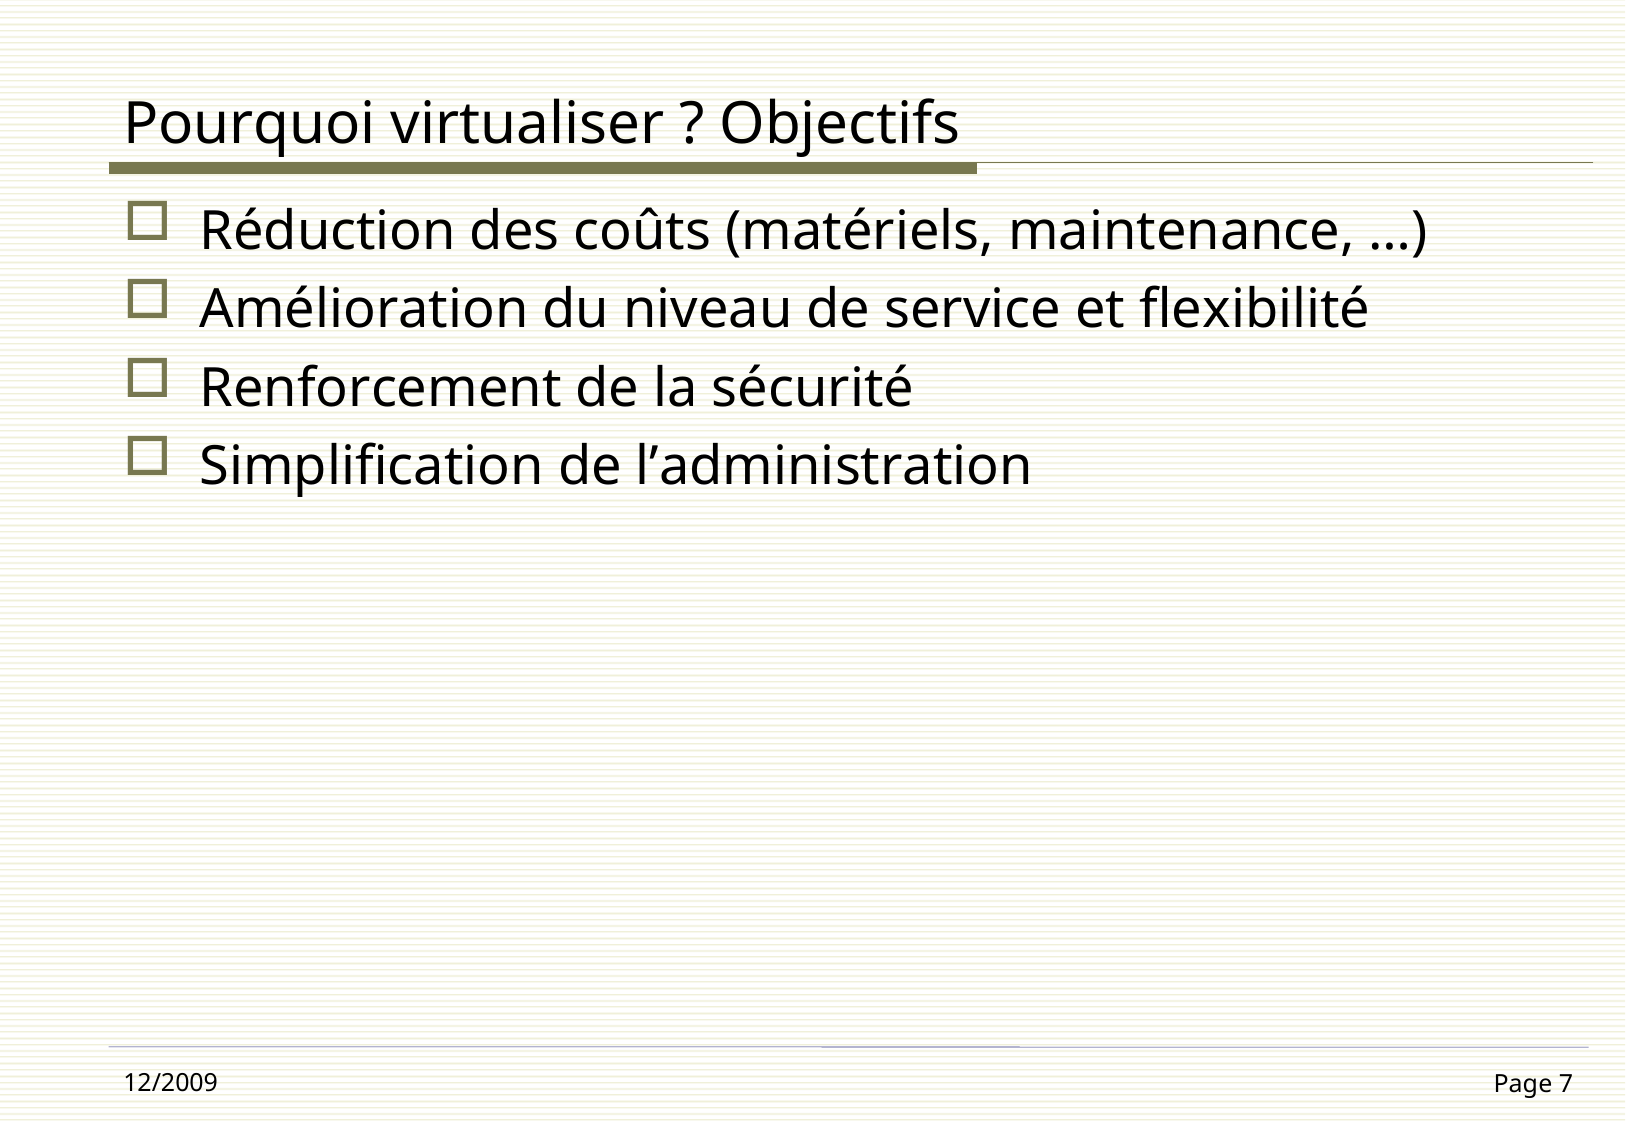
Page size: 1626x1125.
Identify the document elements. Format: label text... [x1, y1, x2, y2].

picture [0, 0, 1626, 1125]
title Pourquoi virtualiser ? Objectifs [108, 12, 1596, 163]
list Réduction des coûts (matériels, maintenance, …)‏ Amélioration du niveau de service et flexibilité Renforcement de la sécurité Simplification de l’administration [108, 187, 1595, 1035]
